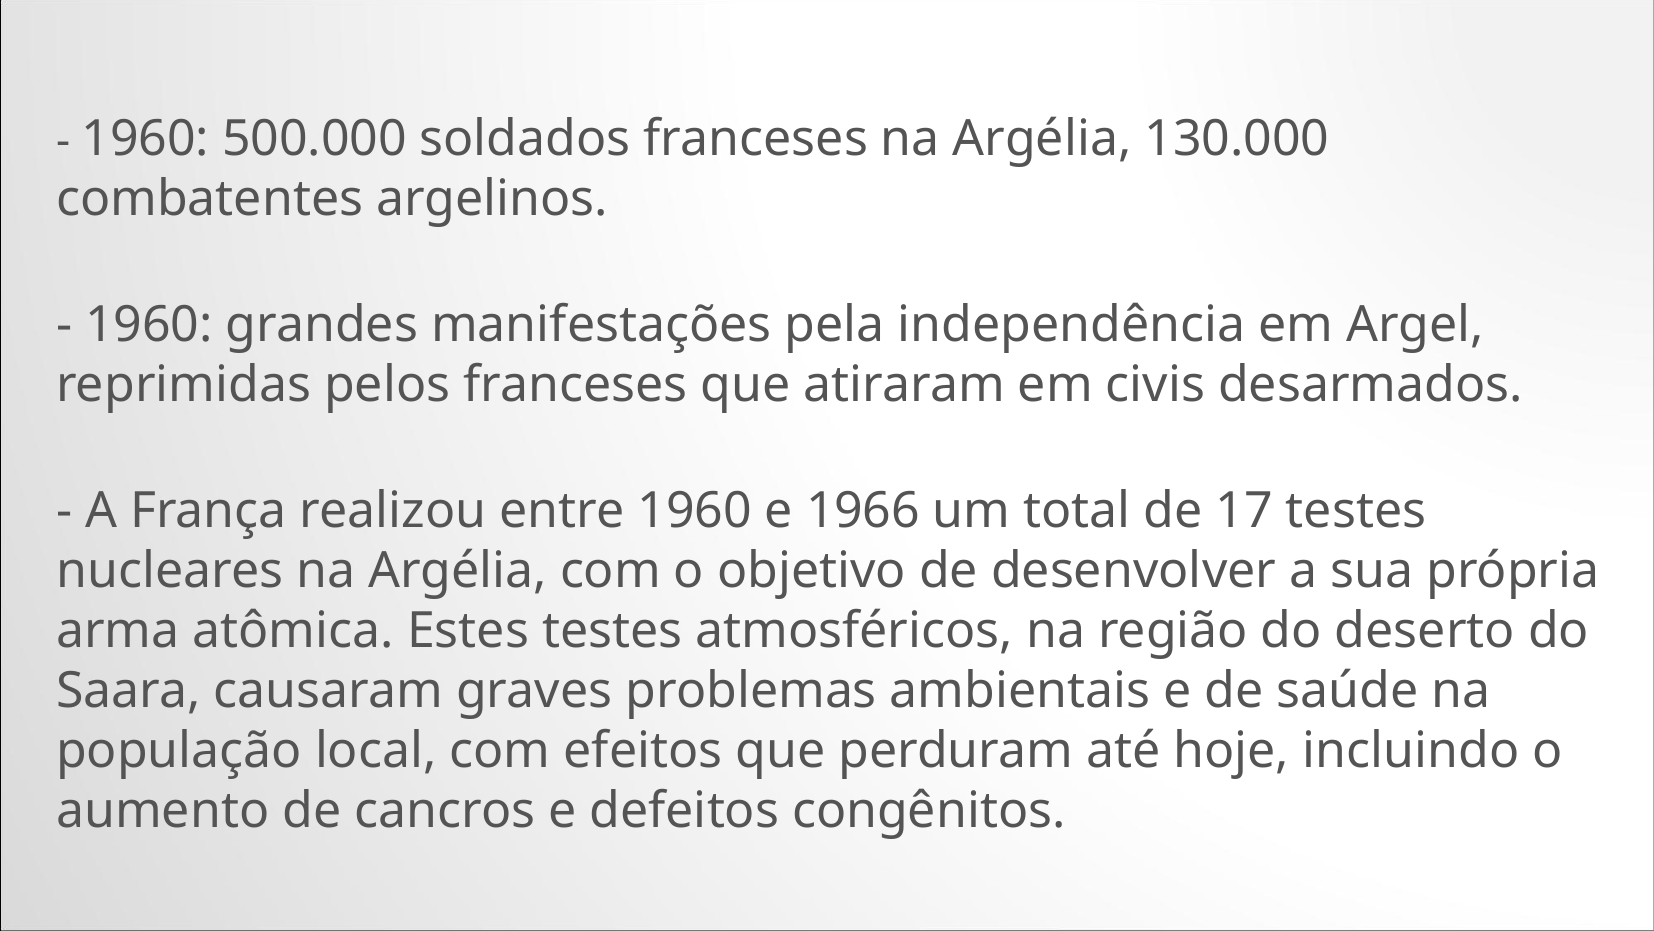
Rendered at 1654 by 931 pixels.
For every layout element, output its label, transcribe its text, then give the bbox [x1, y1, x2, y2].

text_box - 1960: 500.000 soldados franceses na Argélia, 130.000 combatentes argelinos. - 1960: grandes manifestações pela independência em Argel, reprimidas pelos franceses que atiraram em civis desarmados. - A França realizou entre 1960 e 1966 um total de 17 testes nucleares na Argélia, com o objetivo de desenvolver a sua própria arma atômica. Estes testes atmosféricos, na região do deserto do Saara, causaram graves problemas ambientais e de saúde na população local, com efeitos que perduram até hoje, incluindo o aumento de cancros e defeitos congênitos. [41, 97, 1621, 855]
picture [0, 0, 1654, 931]
